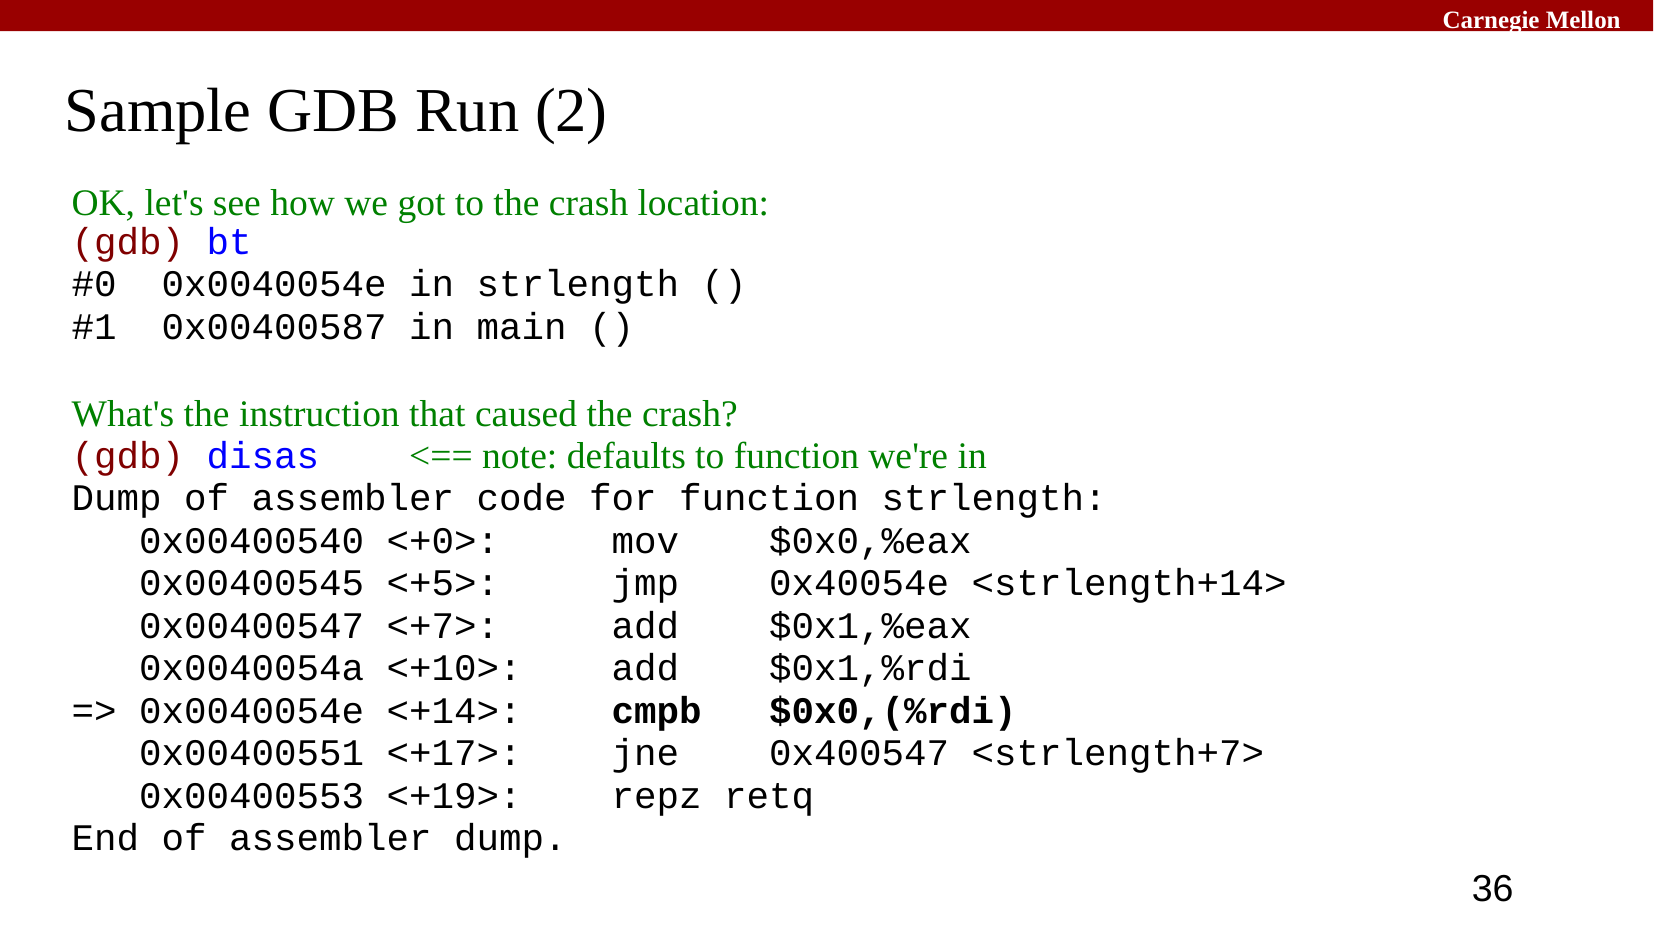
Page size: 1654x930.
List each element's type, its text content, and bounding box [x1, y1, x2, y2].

title Sample GDB Run (2) [64, 58, 1576, 163]
subtitle OK, let's see how we got to the crash location: (gdb) bt #0 0x0040054e in strlength () #1 0x00400587 in main () What's the instruction that caused the crash? (gdb) disas <== note: defaults to function we're in Dump of assembler code for function strlength: 0x00400540 <+0>: mov $0x0,%eax 0x00400545 <+5>: jmp 0x40054e <strlength+14> 0x00400547 <+7>: add $0x1,%eax 0x0040054a <+10>: add $0x1,%rdi => 0x0040054e <+14>: cmpb $0x0,(%rdi) 0x00400551 <+17>: jne 0x400547 <strlength+7> 0x00400553 <+19>: repz retq End of assembler dump. [71, 181, 1576, 863]
